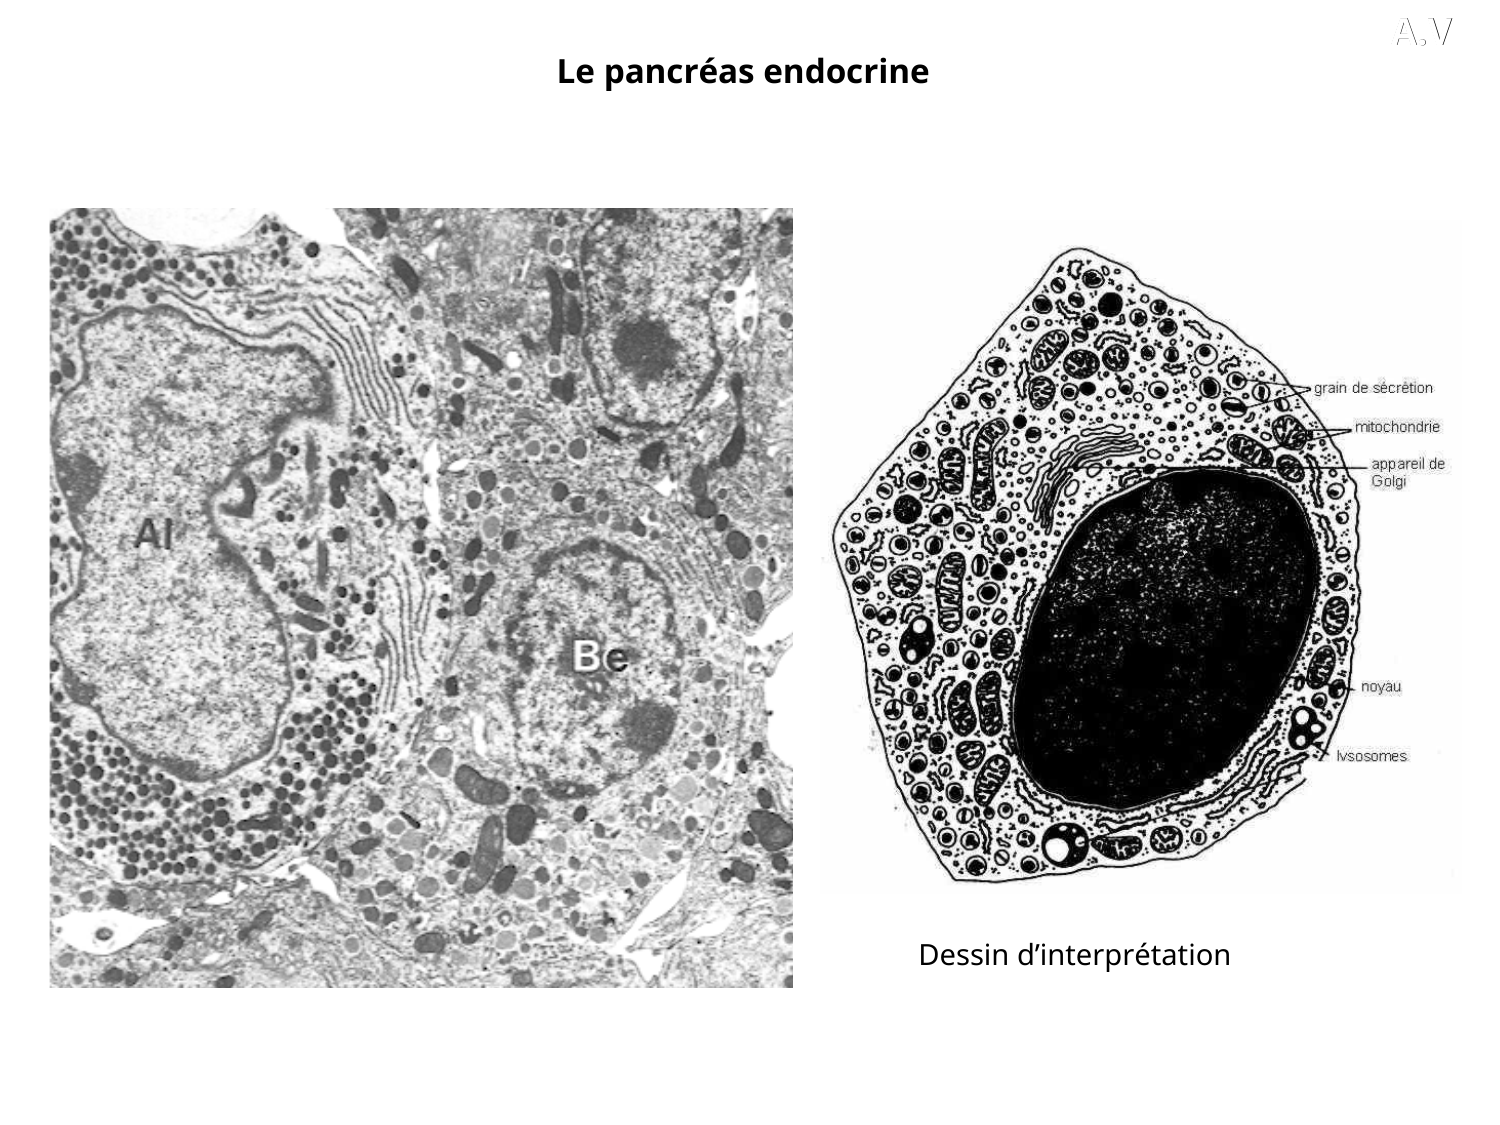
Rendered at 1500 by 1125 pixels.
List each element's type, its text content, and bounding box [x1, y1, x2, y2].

text_box Le pancréas endocrine [541, 42, 946, 98]
picture [41, 208, 793, 988]
text_box Dessin d’interprétation [903, 928, 1282, 985]
picture [820, 220, 1462, 894]
text_box A.V [1375, 0, 1500, 61]
